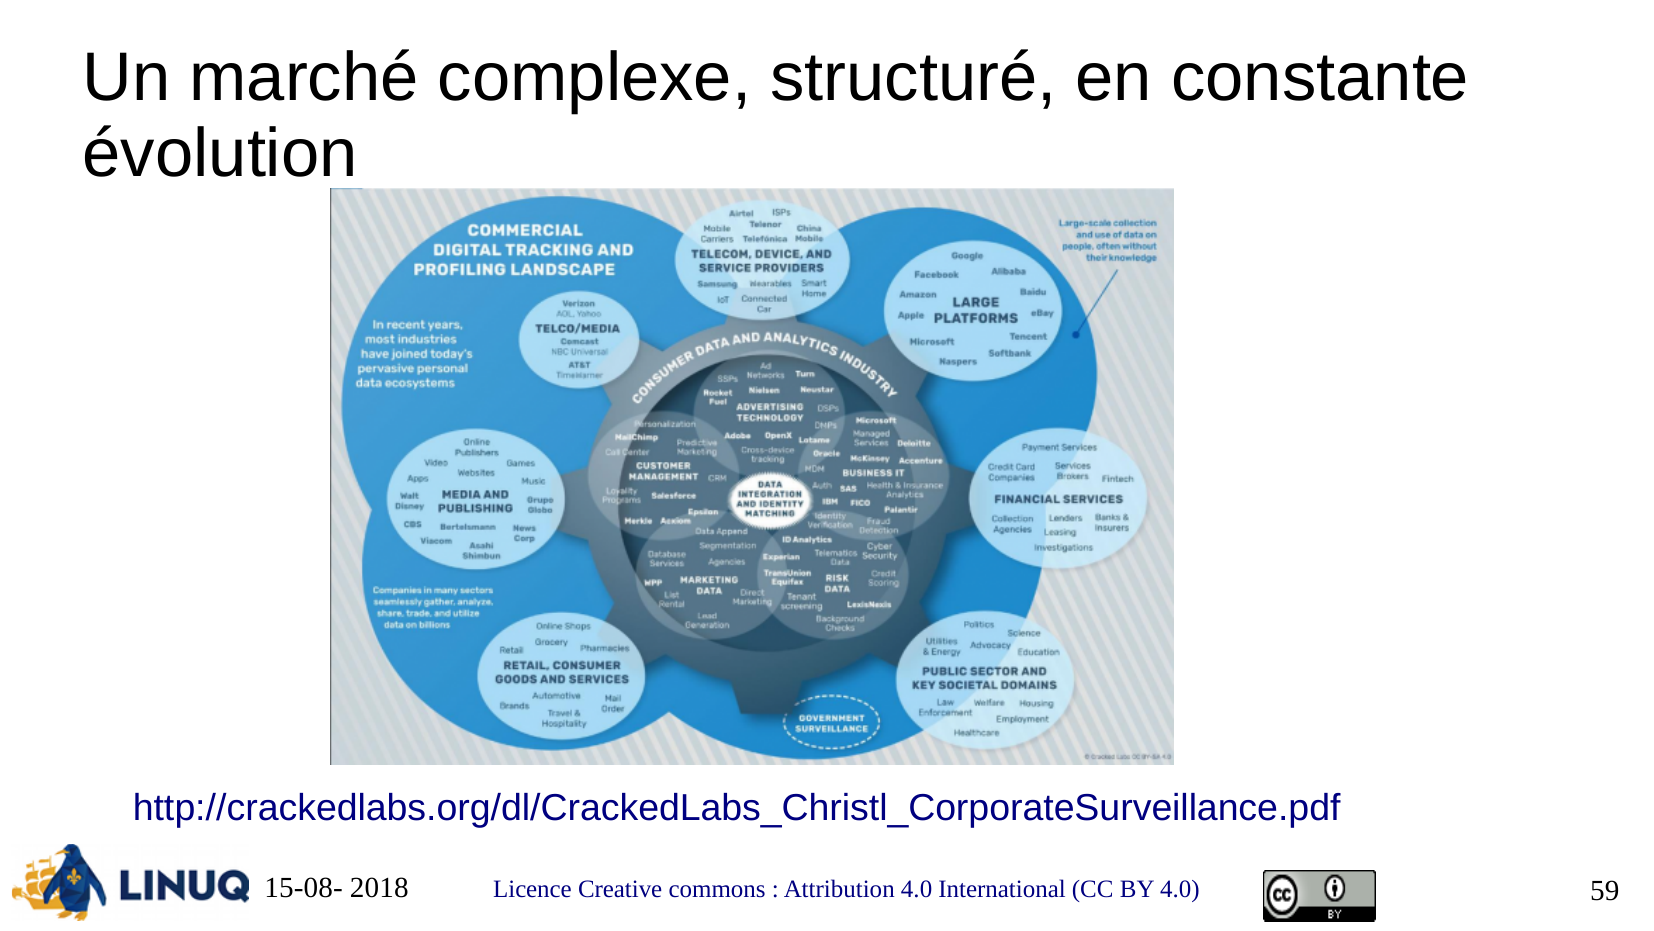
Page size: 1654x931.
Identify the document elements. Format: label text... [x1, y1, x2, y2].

picture [11, 844, 249, 921]
picture [330, 188, 1174, 766]
picture [1263, 870, 1376, 922]
title Un marché complexe, structuré, en constante évolution [82, 37, 1571, 193]
text_box http://crackedlabs.org/dl/CrackedLabs_Christl_CorporateSurveillance.pdf [118, 779, 1356, 837]
